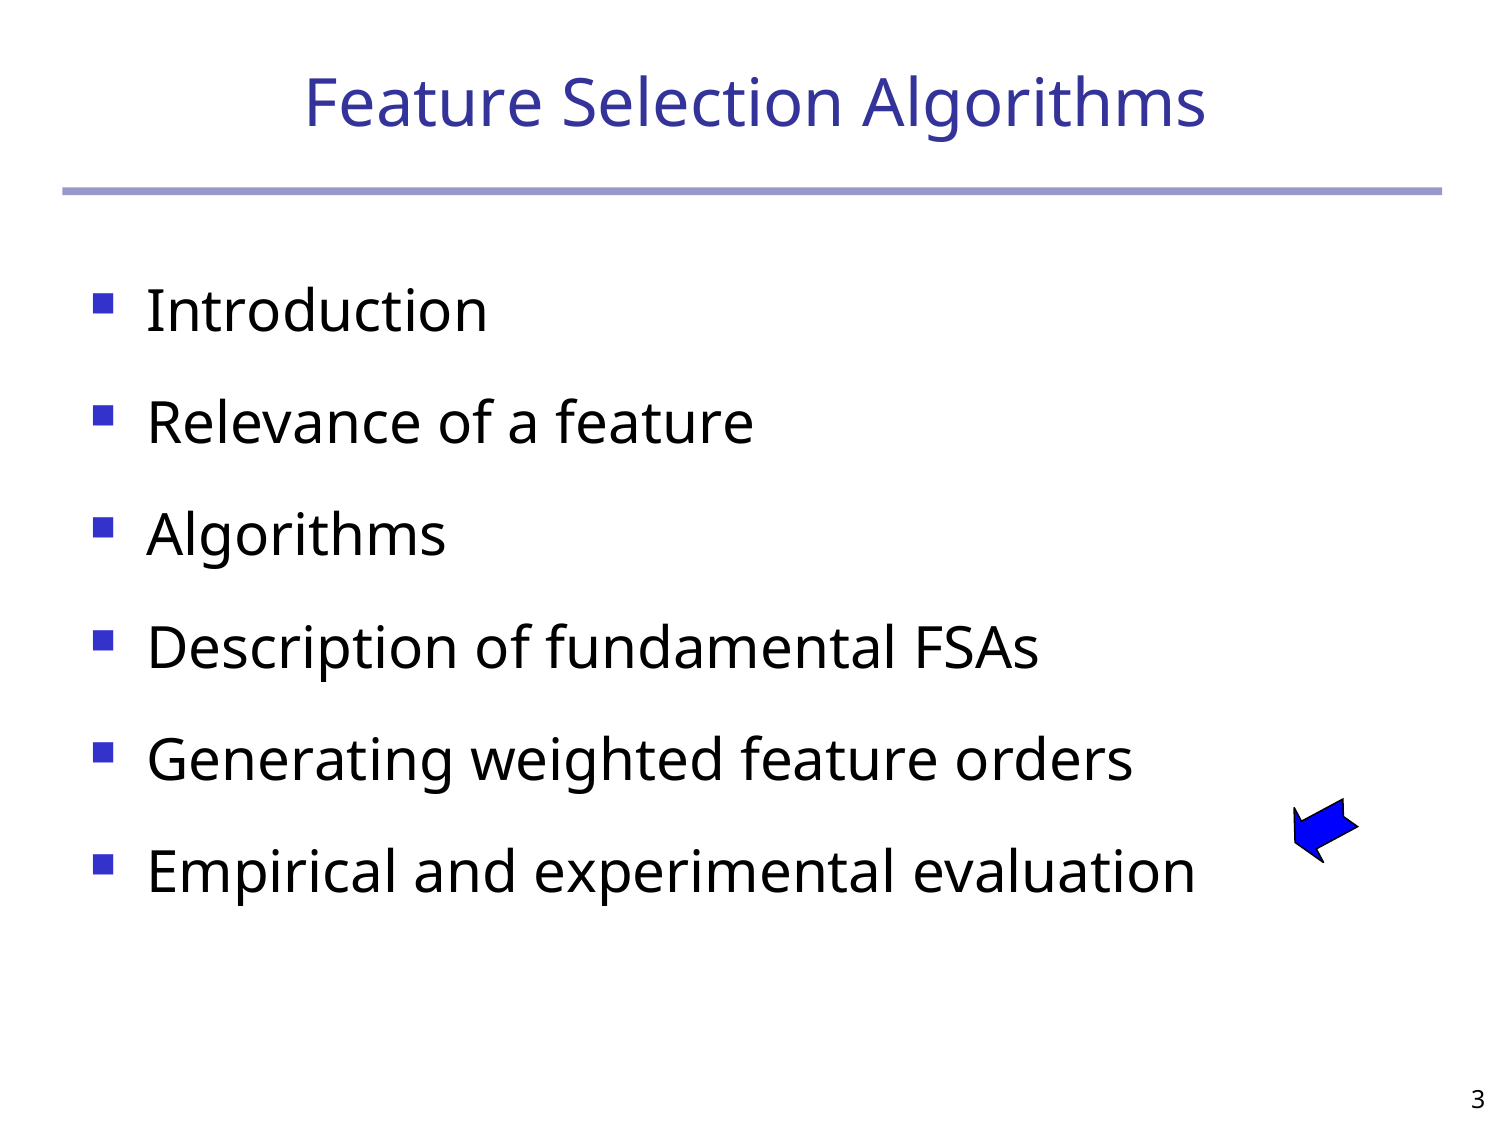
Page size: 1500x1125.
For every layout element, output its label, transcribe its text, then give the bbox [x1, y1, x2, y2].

text_box [1294, 799, 1358, 863]
text_box <number> [1187, 1050, 1500, 1125]
title Feature Selection Algorithms [0, 12, 1500, 188]
list Introduction Relevance of a feature Algorithms Description of fundamental FSAs Generating weighted feature orders Empirical and experimental evaluation [74, 237, 1450, 1038]
